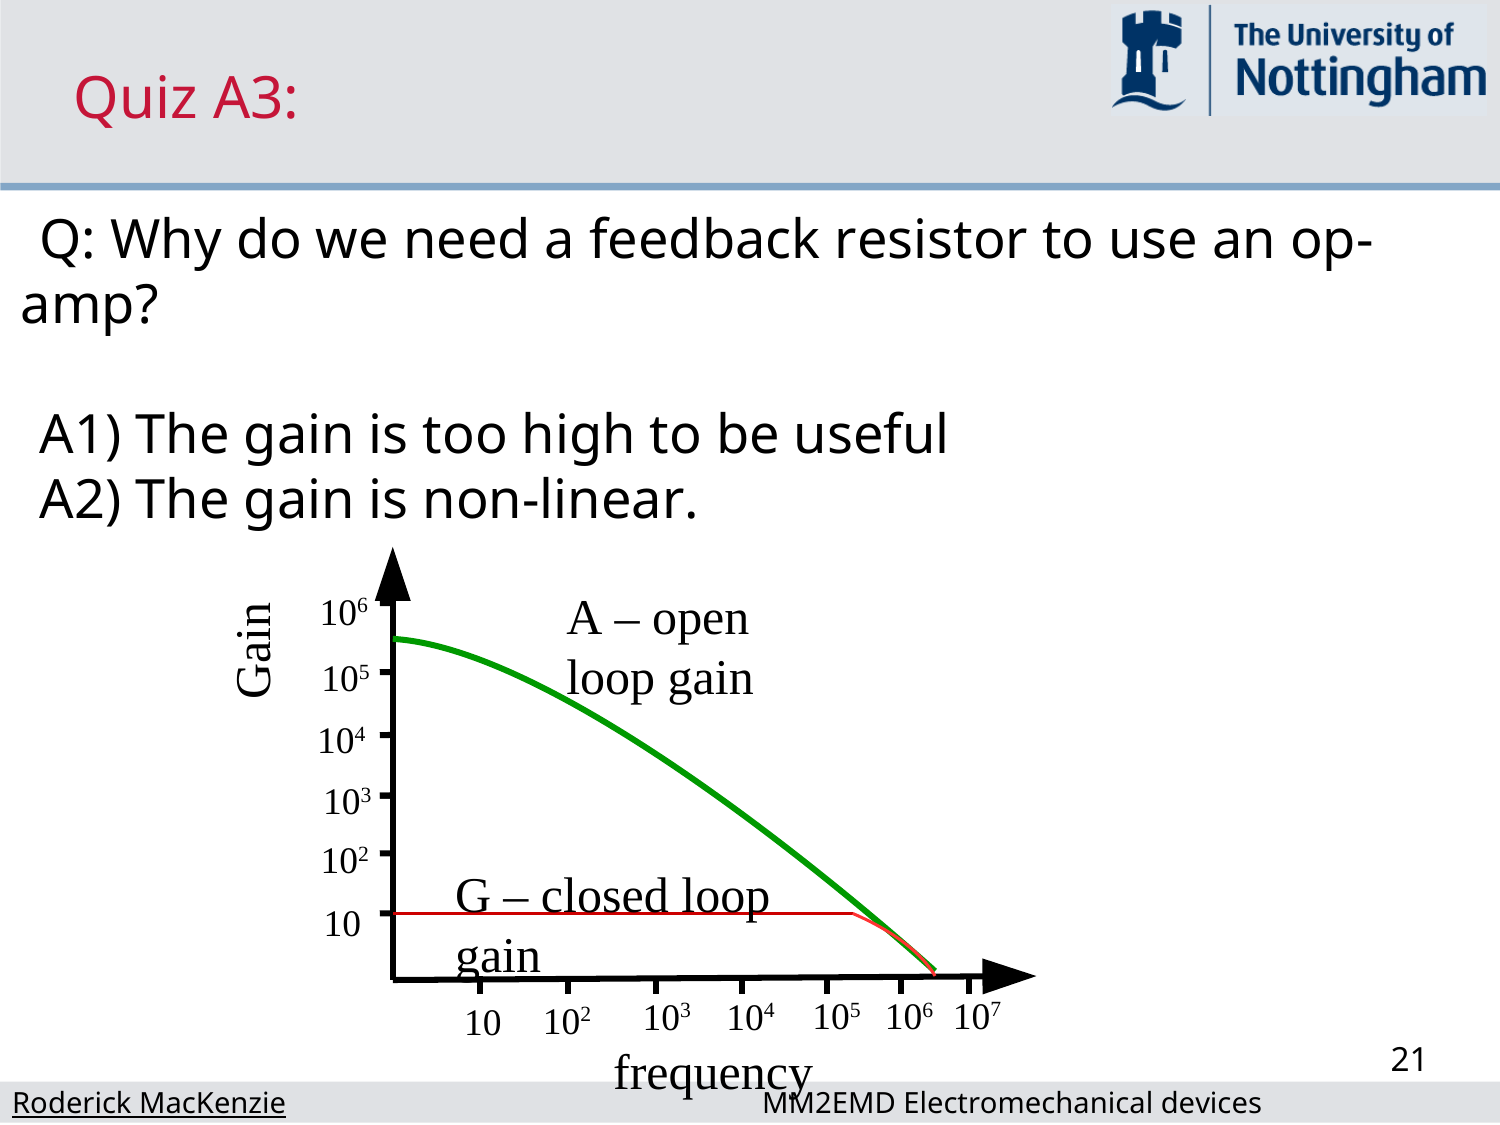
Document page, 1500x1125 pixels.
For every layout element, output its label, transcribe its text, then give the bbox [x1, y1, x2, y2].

text_box 102 [305, 828, 385, 889]
text_box Q: Why do we need a feedback resistor to use an op-amp? A1) The gain is too high to be useful A2) The gain is non-linear. [6, 197, 1449, 537]
text_box 105 [797, 984, 870, 1045]
text_box 104 [302, 708, 381, 769]
text_box frequency [598, 1032, 829, 1108]
text_box 106 [870, 984, 938, 1045]
text_box 10 [449, 990, 517, 1051]
text_box Gain [212, 587, 288, 715]
text_box 102 [528, 990, 607, 1050]
text_box G – closed loop gain [440, 854, 824, 990]
text_box 103 [308, 769, 387, 830]
text_box 106 [304, 580, 383, 641]
text_box 104 [711, 990, 790, 1032]
text_box 105 [306, 647, 385, 707]
text_box 107 [938, 984, 1017, 1045]
text_box 103 [627, 990, 707, 1032]
text_box A – open loop gain [551, 576, 838, 712]
picture [1111, 4, 1487, 116]
text_box 10 [308, 891, 376, 952]
text_box <number> [1375, 1030, 1500, 1101]
title Quiz A3: [59, 43, 1297, 148]
